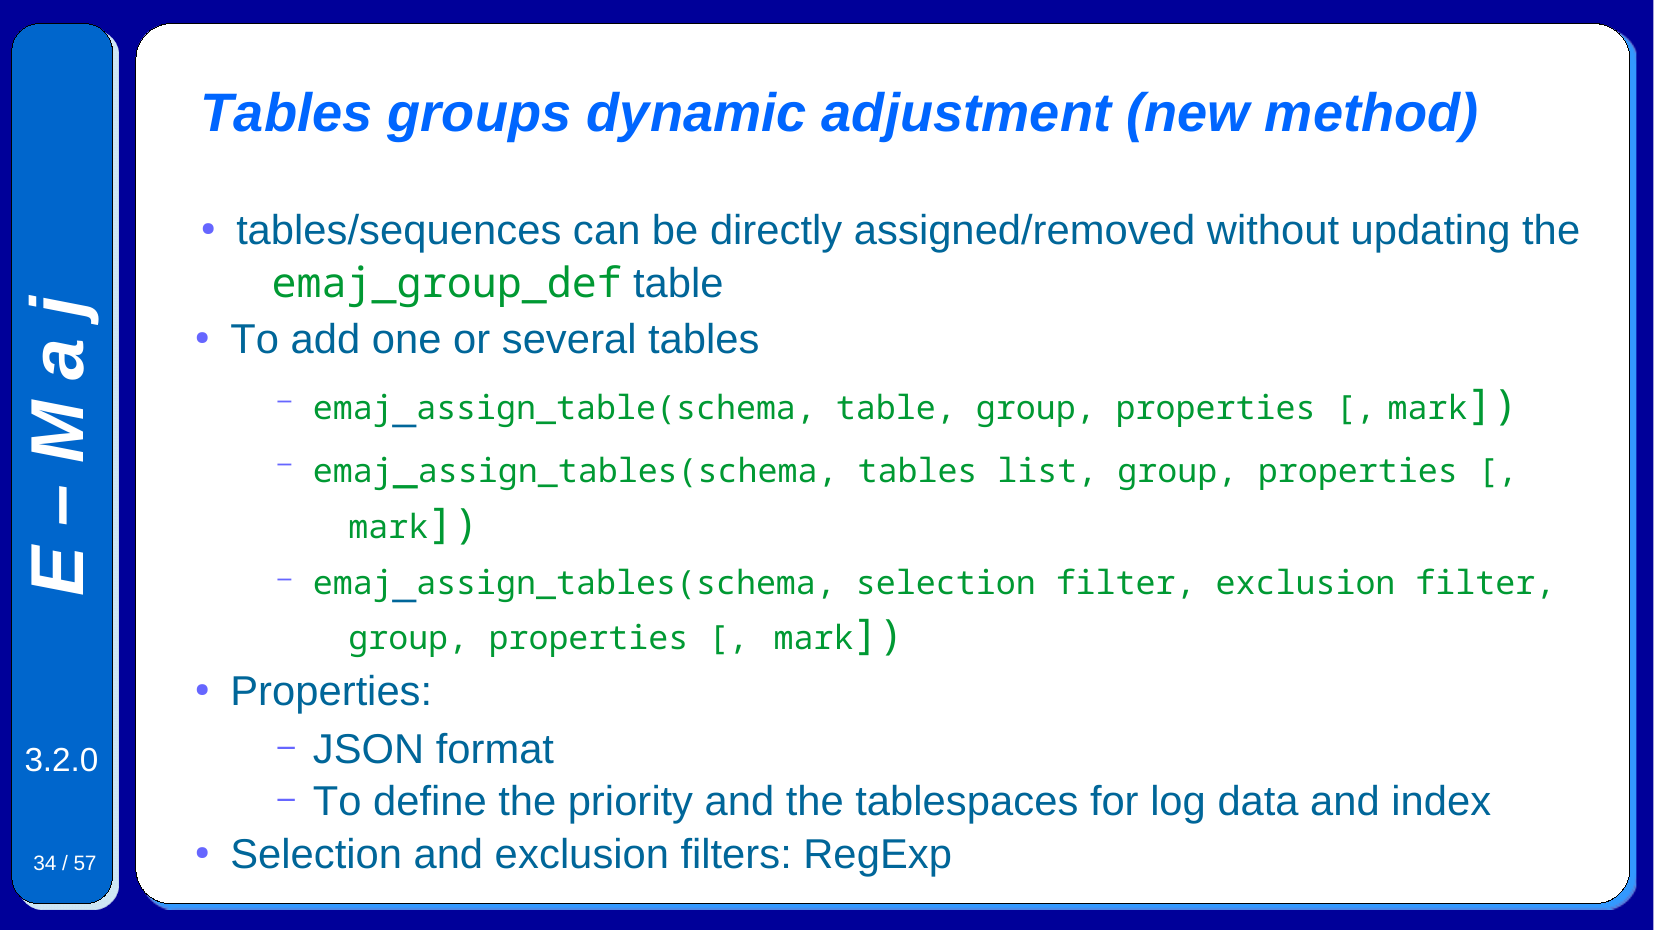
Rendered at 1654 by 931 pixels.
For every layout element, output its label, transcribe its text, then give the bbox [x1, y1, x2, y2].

list tables/sequences can be directly assigned/removed without updating the emaj_group_def table To add one or several tables emaj_assign_table(schema, table, group, properties [, mark]) emaj_assign_tables(schema, tables list, group, properties [, mark]) emaj_assign_tables(schema, selection filter, exclusion filter, group, properties [, mark]) Properties: JSON format To define the priority and the tablespaces for log data and index Selection and exclusion filters: RegExp [177, 206, 1587, 834]
title Tables groups dynamic adjustment (new method) [200, 34, 1575, 191]
